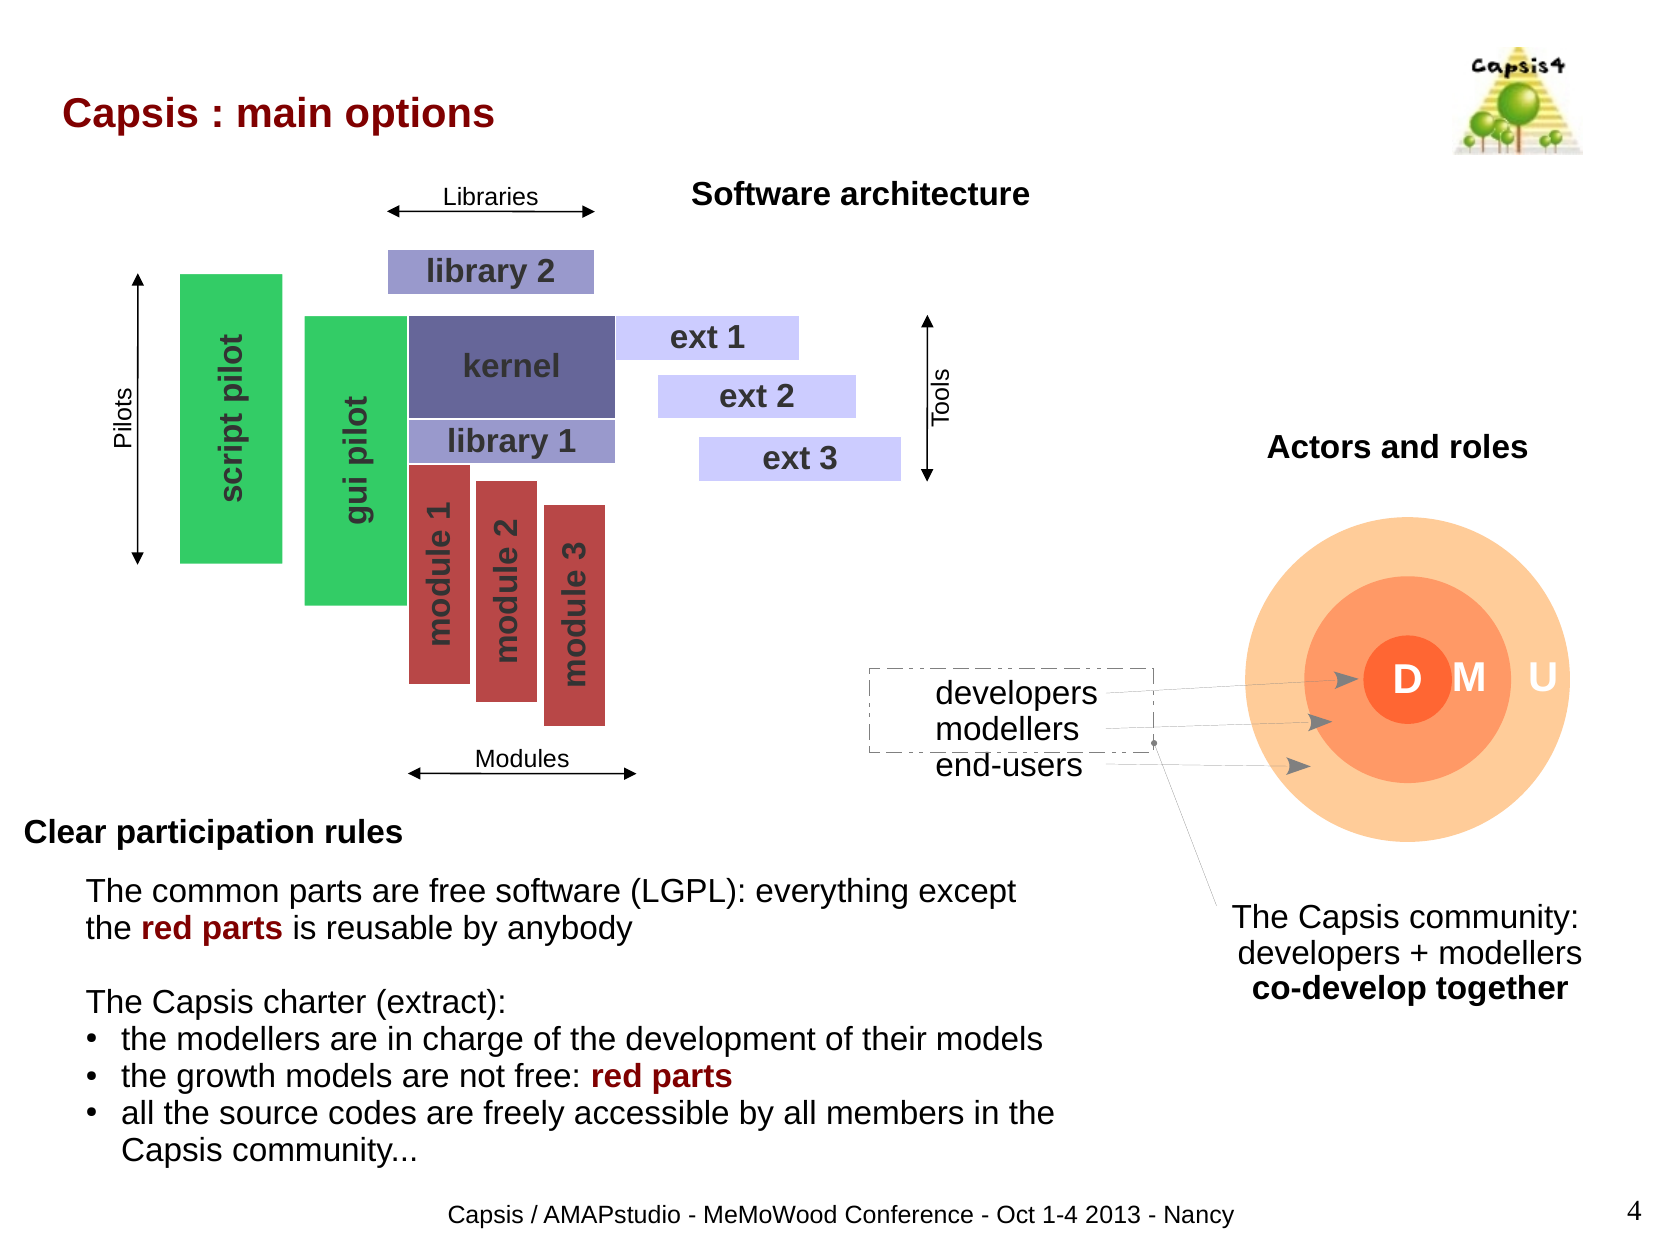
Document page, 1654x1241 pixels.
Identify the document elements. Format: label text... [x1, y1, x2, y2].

text_box Capsis : main options [47, 82, 697, 144]
text_box Modules [407, 745, 637, 801]
text_box library 2 [386, 249, 595, 295]
text_box library 1 [407, 419, 616, 465]
text_box Clear participation rules [23, 814, 581, 854]
text_box The common parts are free software (LGPL): everything except the red parts is reusable by anybody The Capsis charter (extract): the modellers are in charge of the development of their models the growth models are not free: red parts all the source codes are freely accessible by all members in the Capsis community... [70, 865, 1075, 1177]
text_box gui pilot [303, 315, 407, 607]
text_box script pilot [179, 273, 284, 565]
text_box module 2 [475, 480, 538, 703]
picture [1452, 47, 1583, 155]
text_box module 1 [407, 465, 471, 686]
text_box module 3 [543, 504, 606, 727]
text_box kernel [407, 315, 616, 419]
text_box developers modellers end-users [920, 668, 1208, 812]
text_box D [1363, 635, 1451, 724]
text_box ext 2 [657, 373, 857, 420]
text_box ext 1 [615, 315, 801, 361]
text_box U [1528, 655, 1588, 705]
text_box [1245, 517, 1569, 842]
text_box Libraries [386, 183, 596, 239]
text_box Tools [898, 314, 955, 482]
text_box The Capsis community: developers + modellers co-develop together [1143, 892, 1654, 1016]
text_box M [1451, 655, 1512, 705]
text_box Pilots [109, 272, 165, 565]
text_box ext 3 [698, 436, 898, 482]
text_box Capsis / AMAPstudio - MeMoWood Conference - Oct 1-4 2013 - Nancy [307, 1192, 1377, 1236]
text_box Software architecture [691, 177, 1123, 216]
text_box Actors and roles [1251, 421, 1654, 475]
